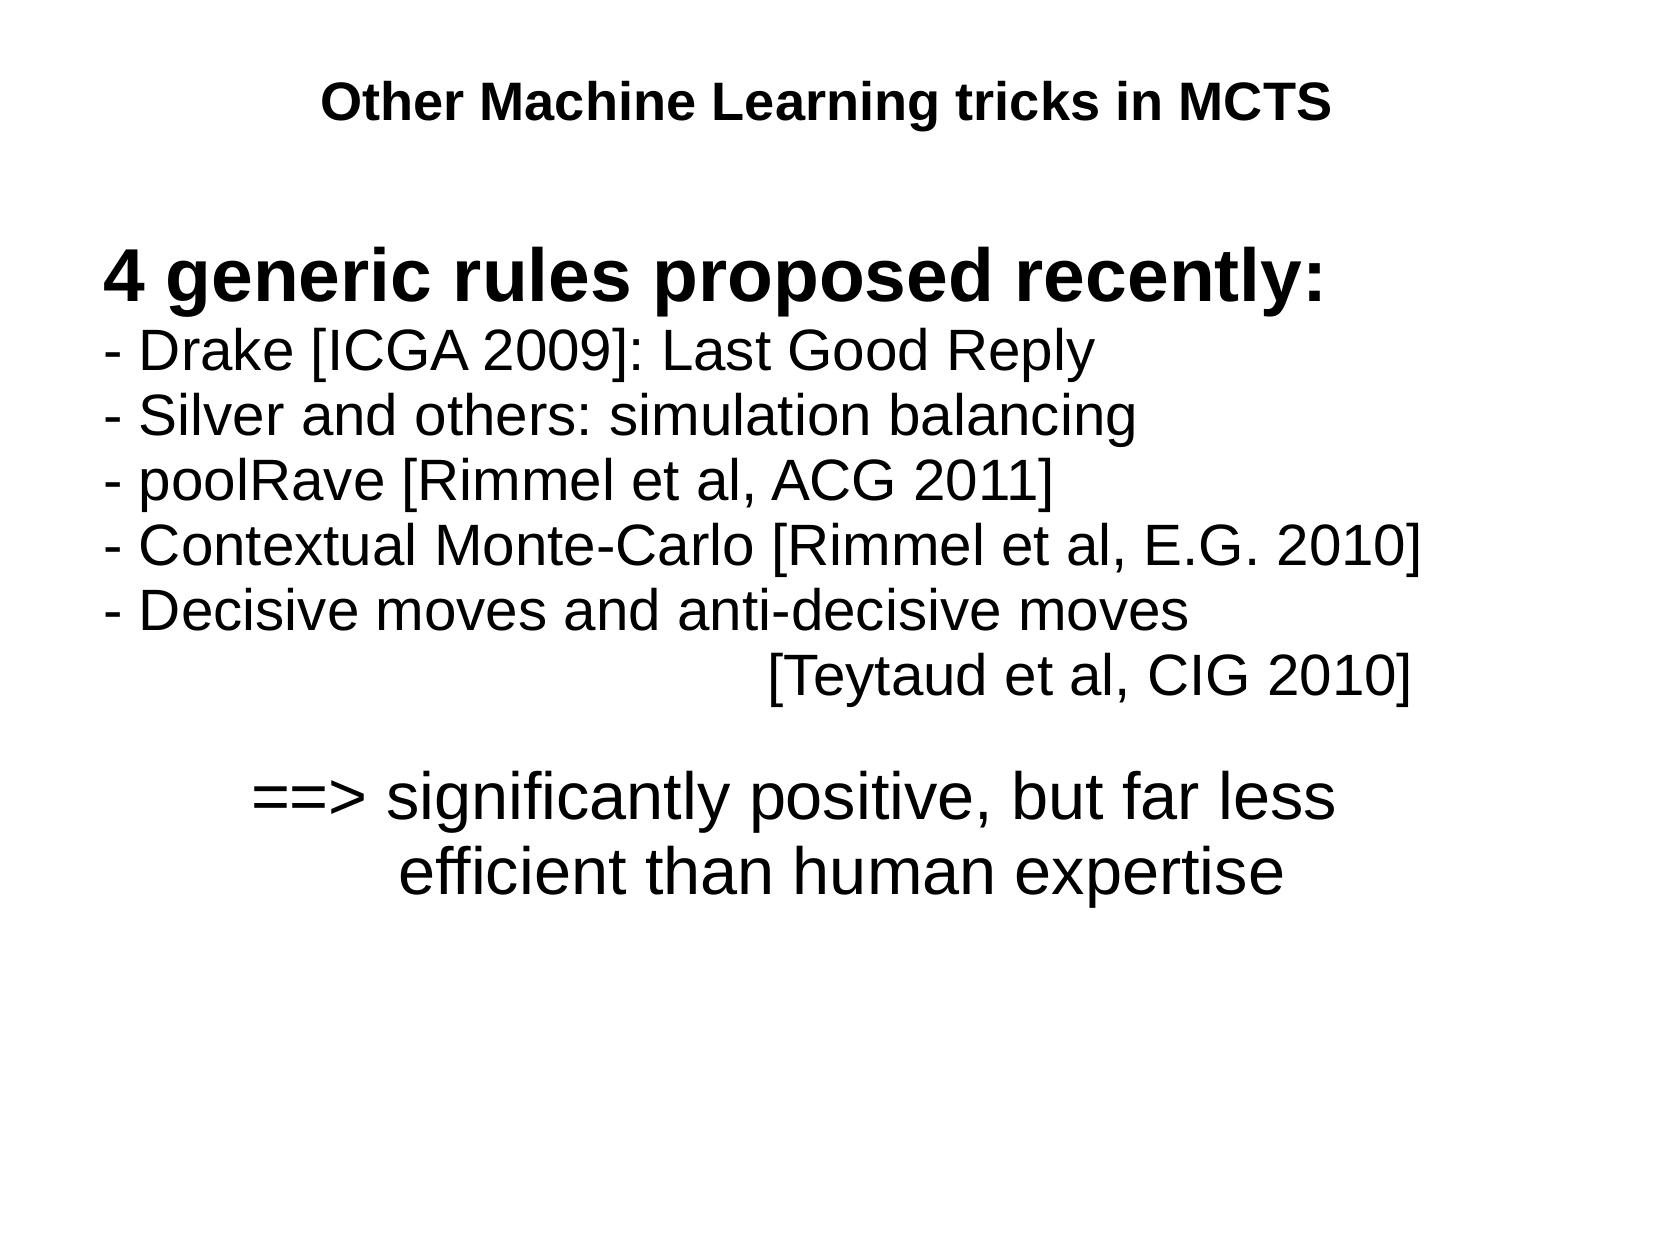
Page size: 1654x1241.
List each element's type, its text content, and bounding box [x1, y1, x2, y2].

text_box Other Machine Learning tricks in MCTS 4 generic rules proposed recently: - Drake [ICGA 2009]: Last Good Reply - Silver and others: simulation balancing - poolRave [Rimmel et al, ACG 2011] - Contextual Monte-Carlo [Rimmel et al, E.G. 2010] - Decisive moves and anti-decisive moves [Teytaud et al, CIG 2010] ==> significantly positive, but far less efficient than human expertise [88, 63, 1565, 1182]
